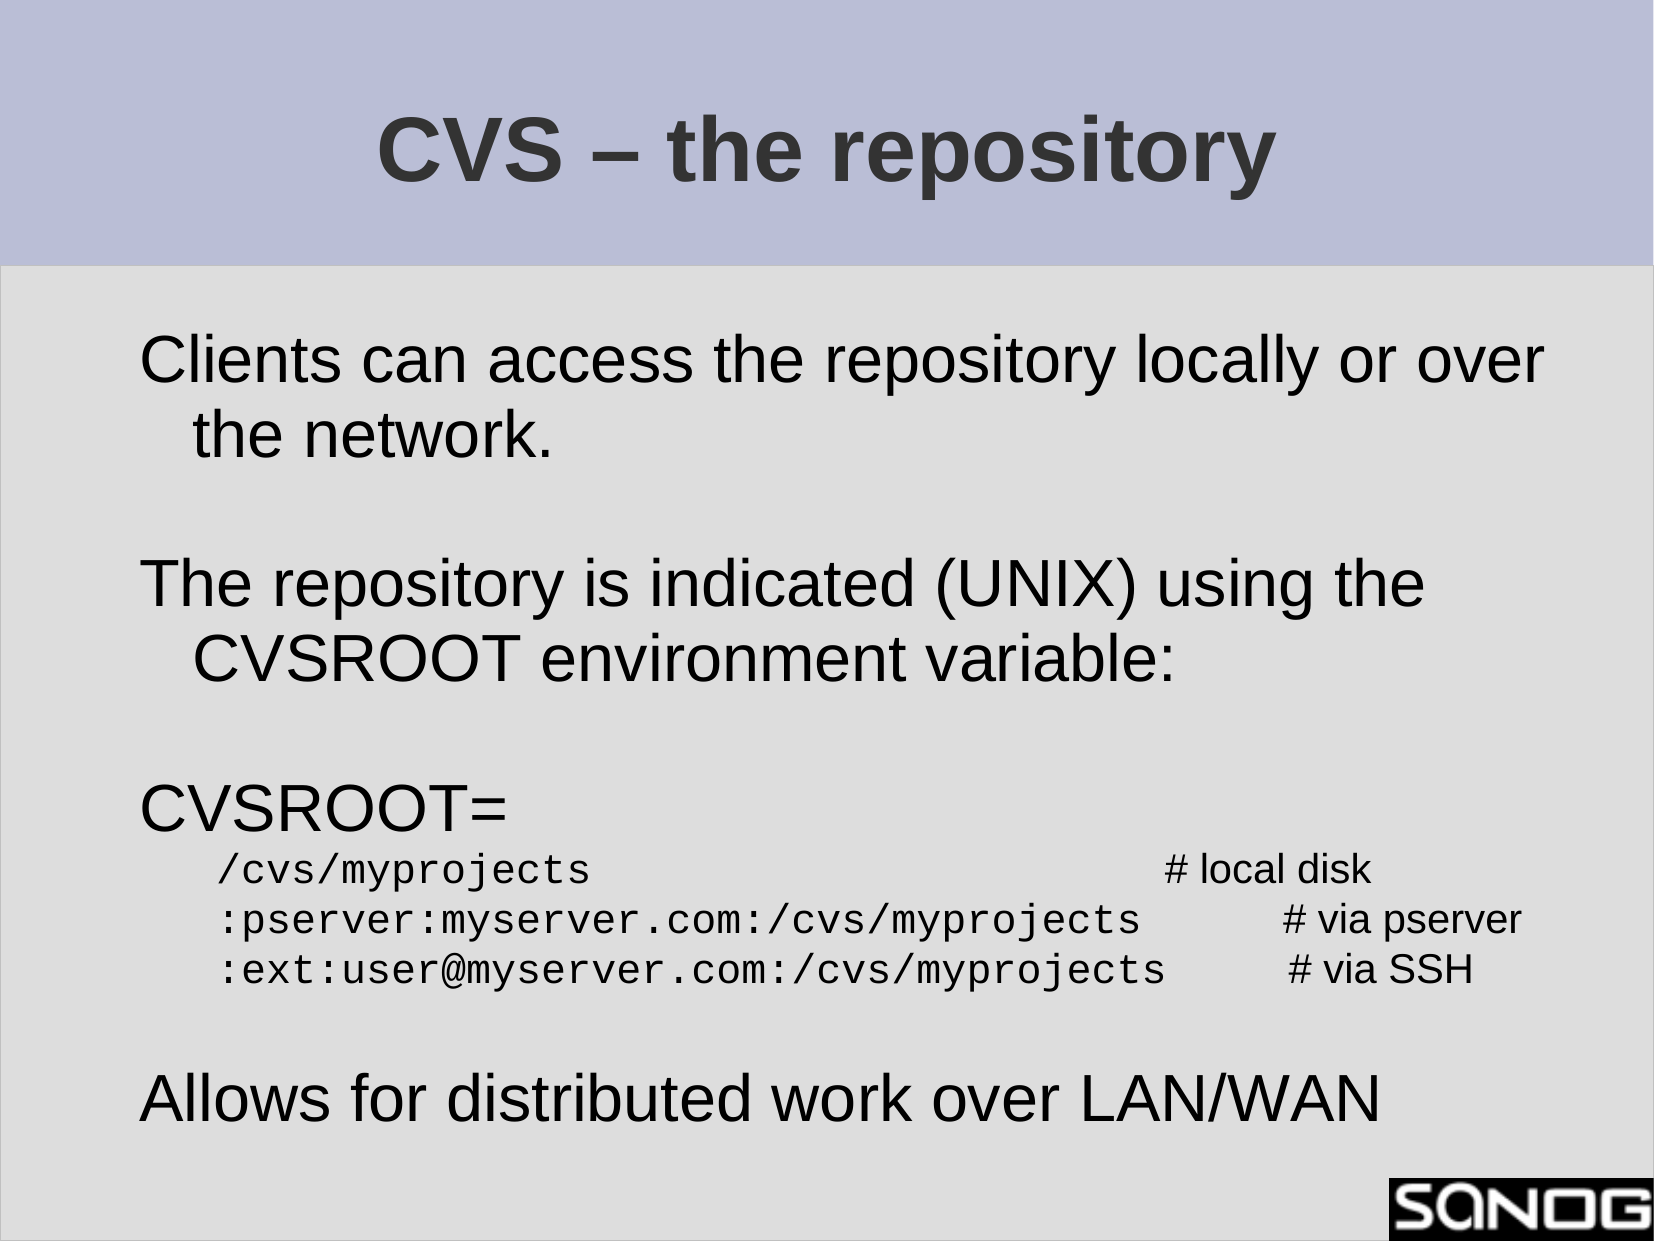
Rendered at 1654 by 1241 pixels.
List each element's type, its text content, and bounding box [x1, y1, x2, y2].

list Clients can access the repository locally or over the network. The repository is indicated (UNIX) using the CVSROOT environment variable: CVSROOT= /cvs/myprojects # local disk :pserver:myserver.com:/cvs/myprojects # via pserver :ext:user@myserver.com:/cvs/myprojects # via SSH Allows for distributed work over LAN/WAN [121, 322, 1561, 1133]
picture [1389, 1178, 1654, 1241]
title CVS – the repository [121, 46, 1534, 254]
